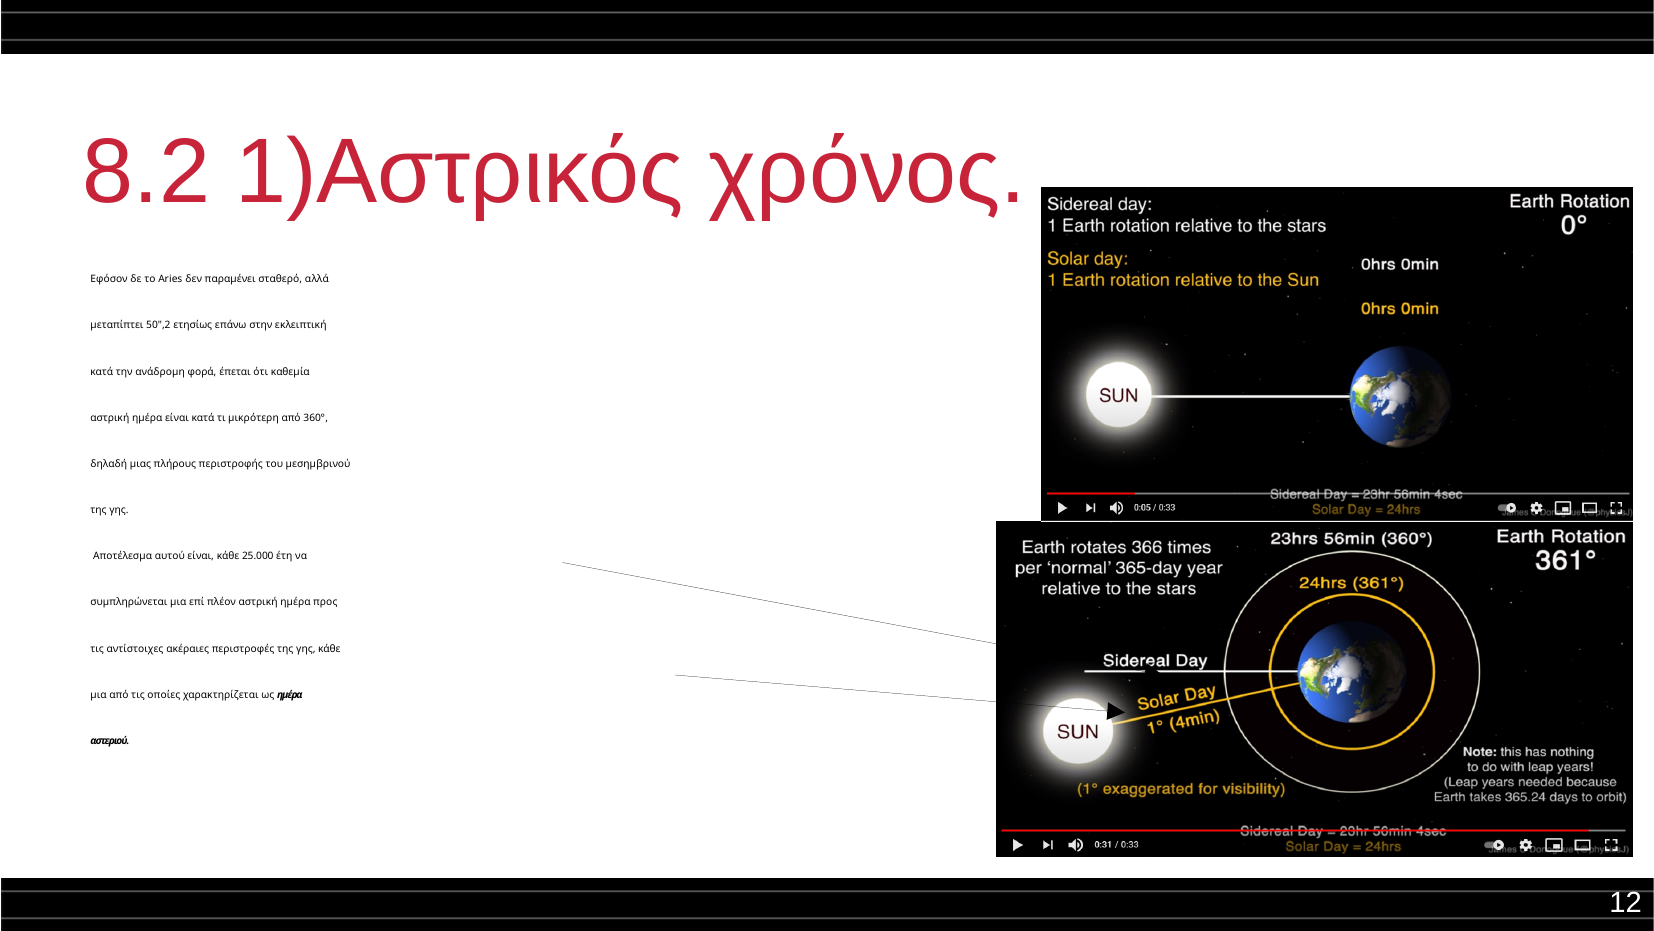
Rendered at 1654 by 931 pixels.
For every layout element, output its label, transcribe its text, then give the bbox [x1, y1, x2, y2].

title 8.2 1)Aστρικός χρόνος. [82, 92, 1571, 249]
list Εφόσον δε το Αries δεν παραμένει σταθερό, αλλά μεταπίπτει 50",2 ετησίως επάνω στην εκλειπτική κατά την ανάδρομη φορά, έπεται ότι καθεμία αστρική ημέρα είναι κατά τι μικρότερη από 360°, δηλαδή μιας πλήρους περιστροφής του μεσημβρινού της γης. Αποτέλεσμα αυτού είναι, κάθε 25.000 έτη να συμπληρώνεται μια επί πλέον αστρική ημέρα προς τις αντίστοιχες ακέραιες περιστροφές της γης, κάθε μια από τις οποίες χαρακτηρίζεται ως ημέρα αστεριού. [82, 271, 938, 758]
picture [996, 187, 1633, 857]
picture [1, 878, 1654, 931]
picture [1, 0, 1654, 54]
